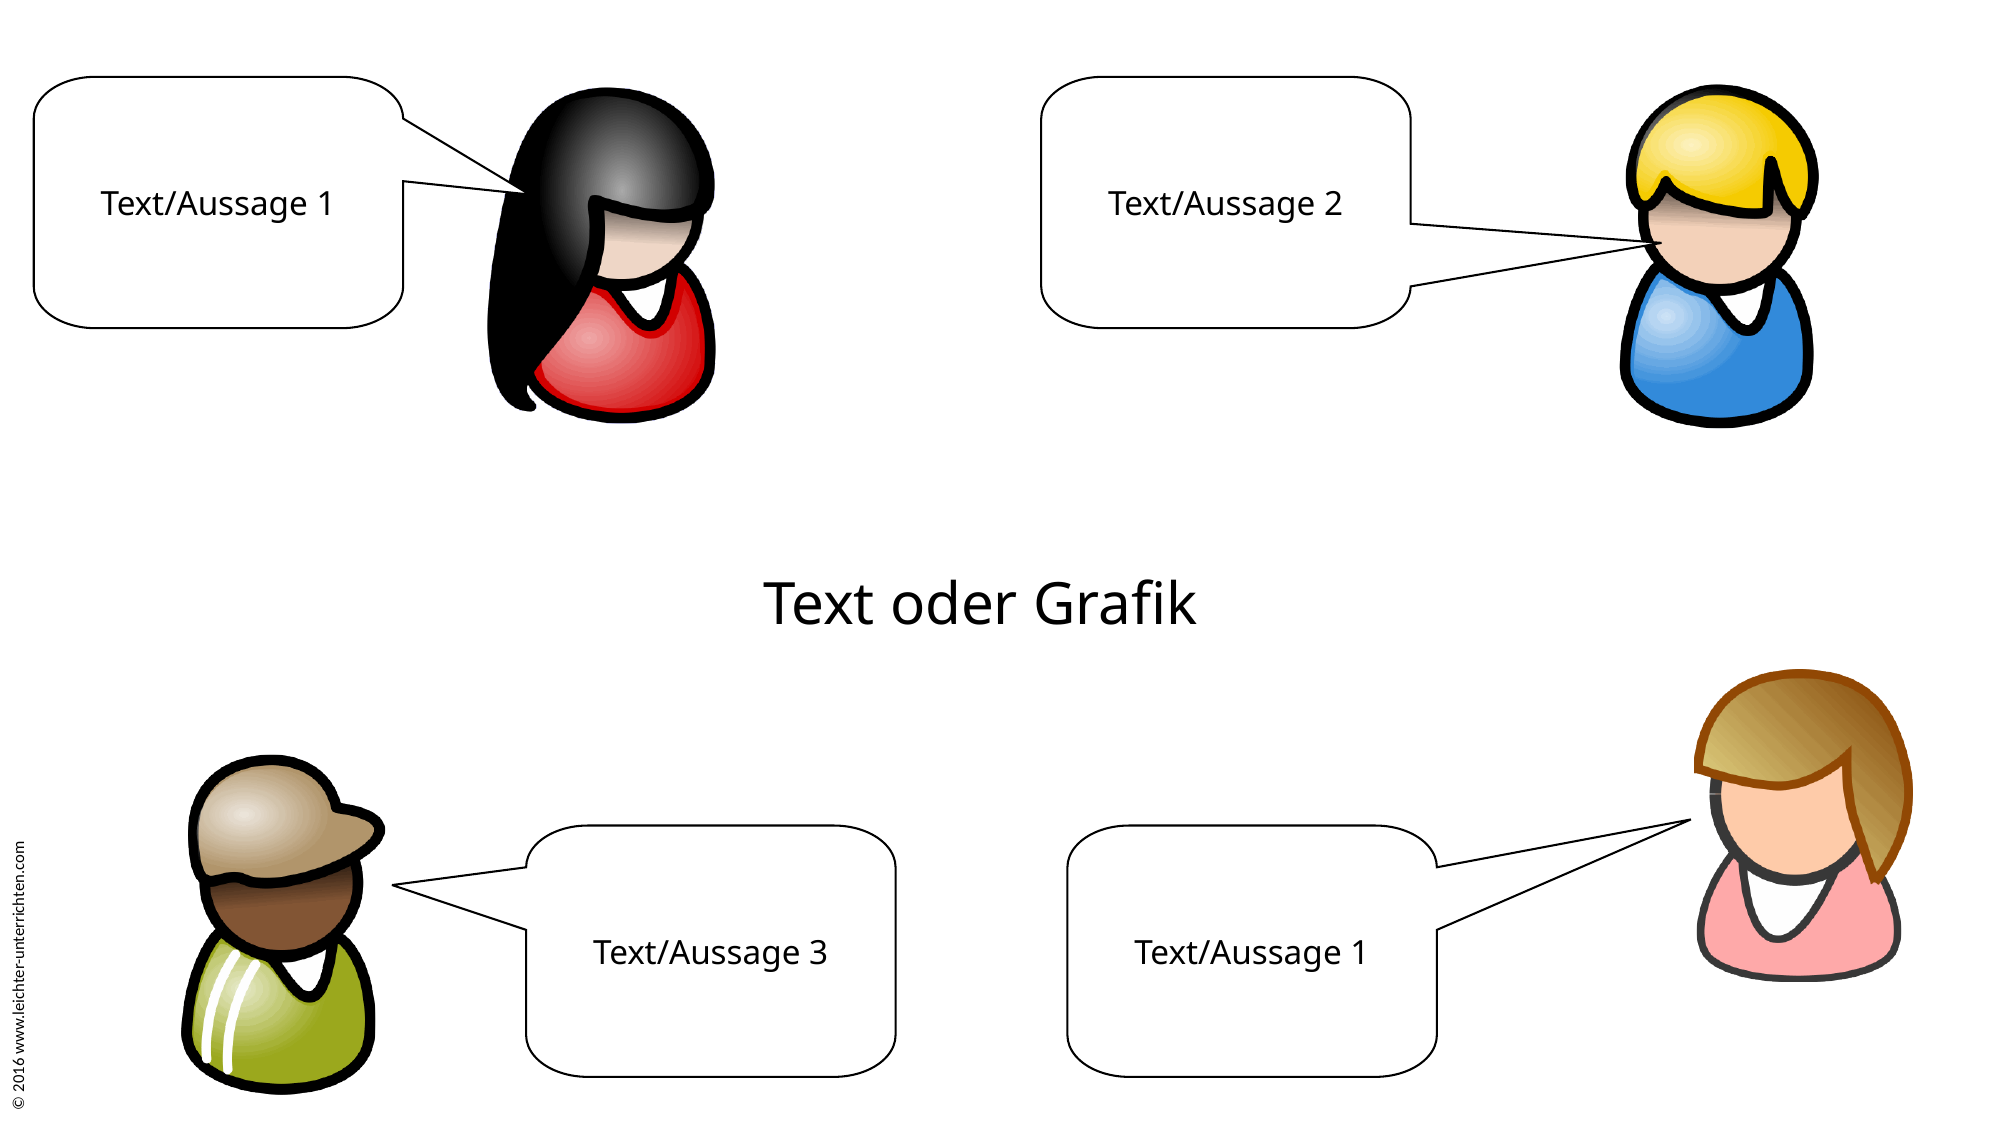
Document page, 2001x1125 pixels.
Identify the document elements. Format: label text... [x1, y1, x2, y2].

text_box Text oder Grafik [748, 558, 1253, 645]
text_box Text/Aussage 3 [392, 825, 896, 1077]
text_box Text/Aussage 1 [1067, 819, 1691, 1077]
picture [1541, 76, 1895, 436]
text_box Text/Aussage 2 [1041, 76, 1662, 329]
picture [1694, 669, 1913, 982]
text_box Text/Aussage 1 [33, 76, 530, 329]
picture [429, 76, 772, 433]
picture [96, 739, 470, 1108]
